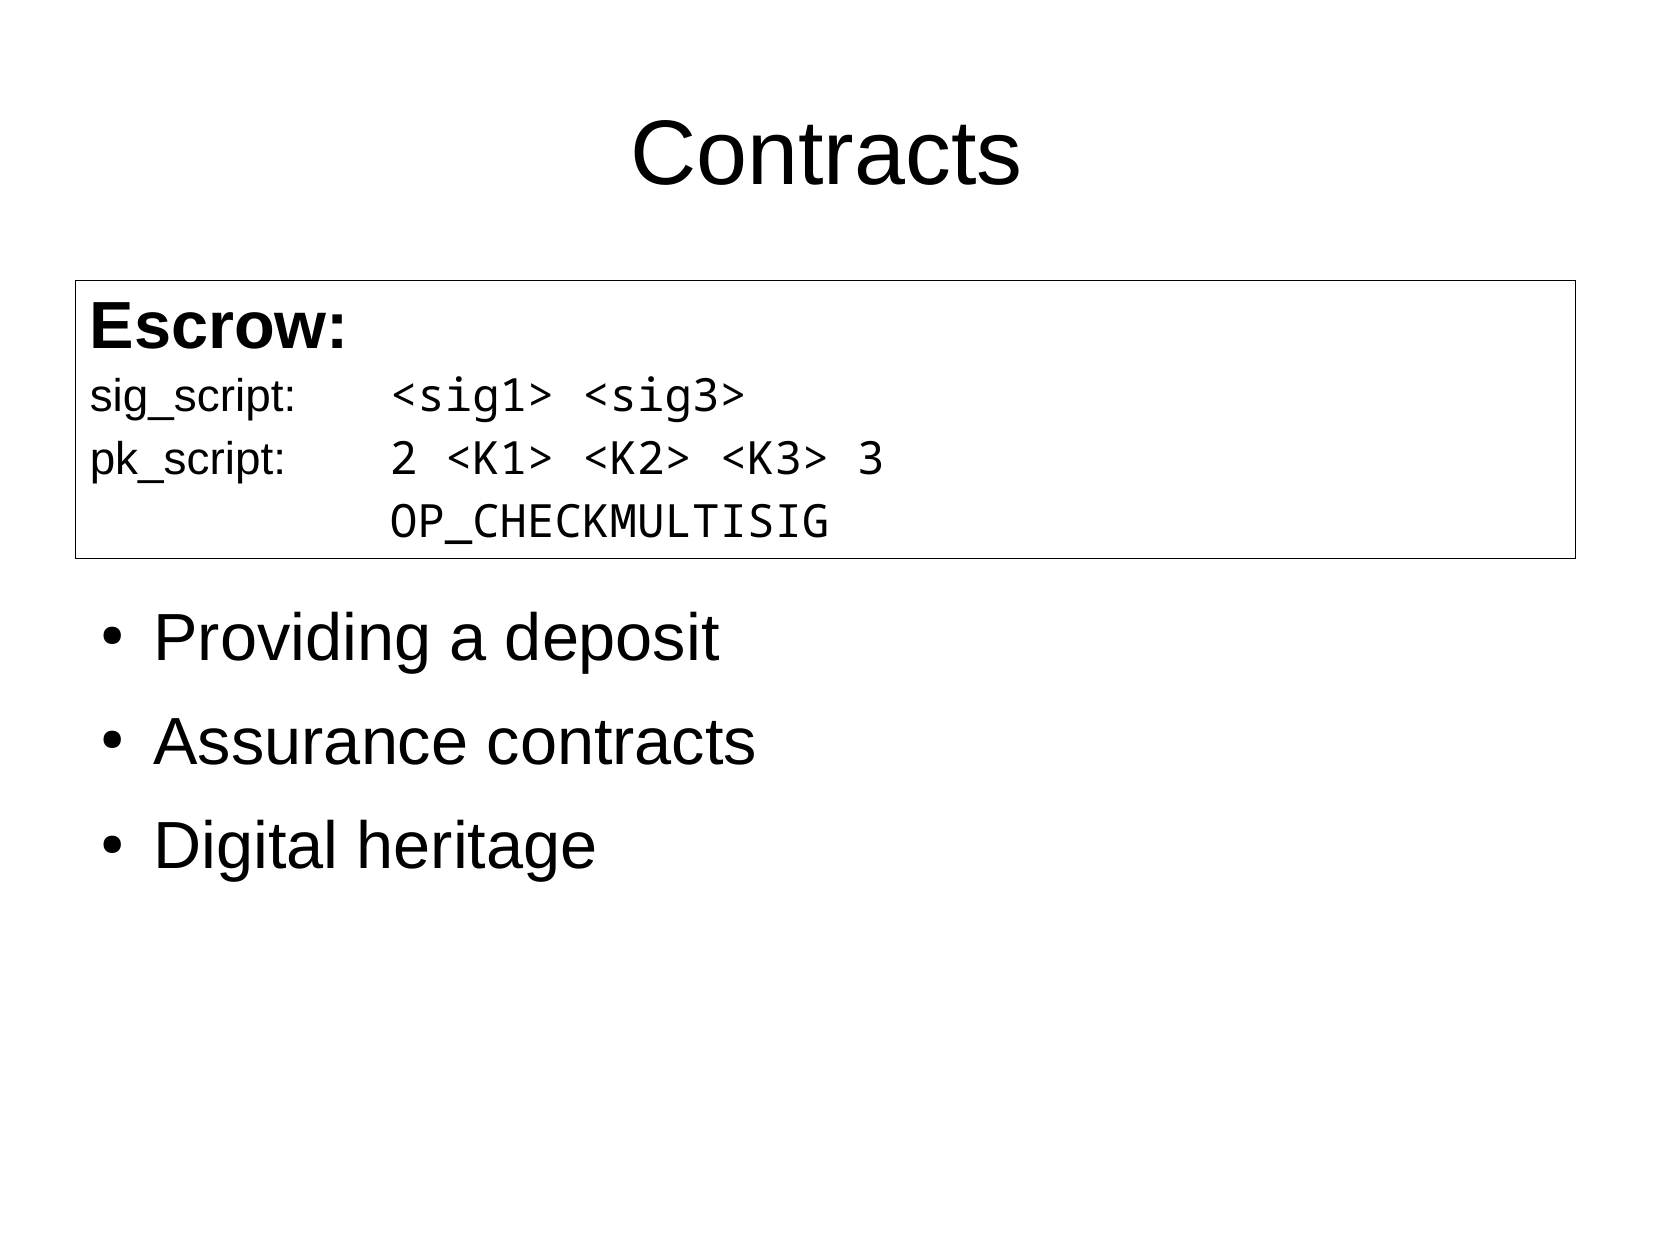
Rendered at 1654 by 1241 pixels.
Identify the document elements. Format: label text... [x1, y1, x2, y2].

text_box Escrow: sig_script: <sig1> <sig3> pk_script: 2 <K1> <K2> <K3> 3 OP_CHECKMULTISIG [75, 280, 1576, 534]
list Providing a deposit Assurance contracts Digital heritage [82, 600, 1571, 1109]
title Contracts [82, 56, 1571, 250]
